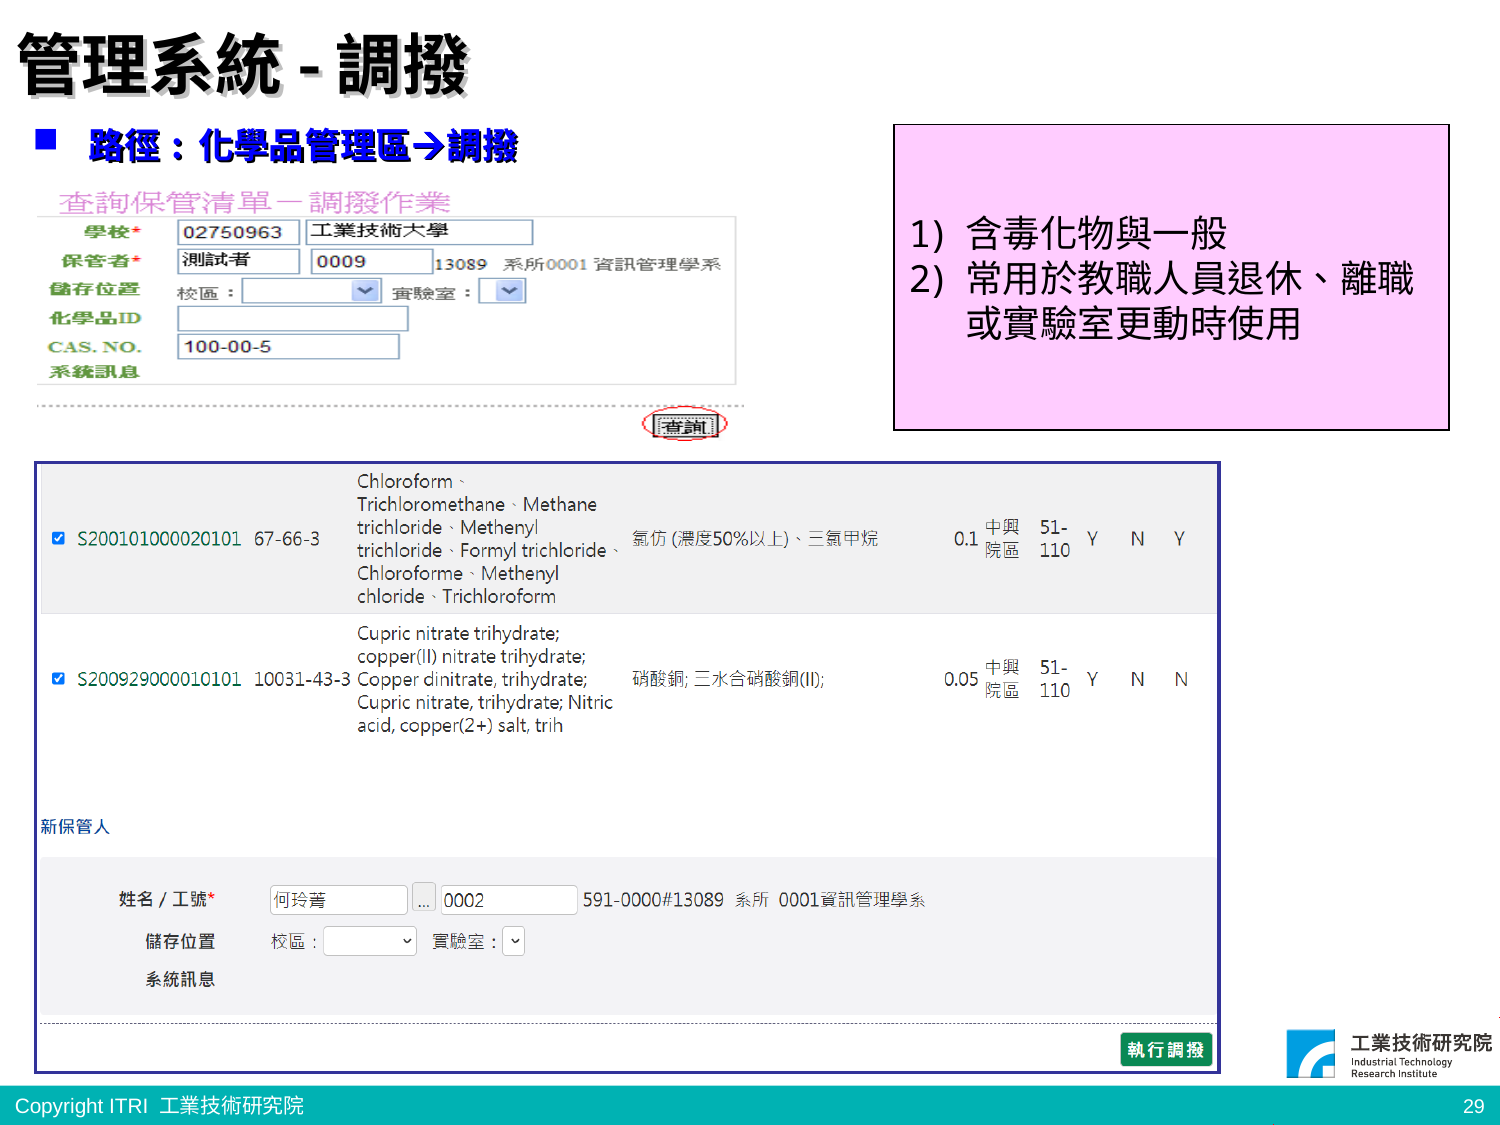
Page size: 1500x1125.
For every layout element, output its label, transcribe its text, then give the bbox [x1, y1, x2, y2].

picture [37, 187, 744, 441]
text_box 含毒化物與一般 常用於教職人員退休、離職 或實驗室更動時使用 [893, 124, 1450, 431]
text_box 管理系統-調撥 [0, 1, 1150, 125]
text_box <編號> [1406, 1085, 1500, 1125]
text_box 路徑:化學品管理區調撥 [17, 120, 1443, 176]
picture [37, 463, 1218, 1071]
